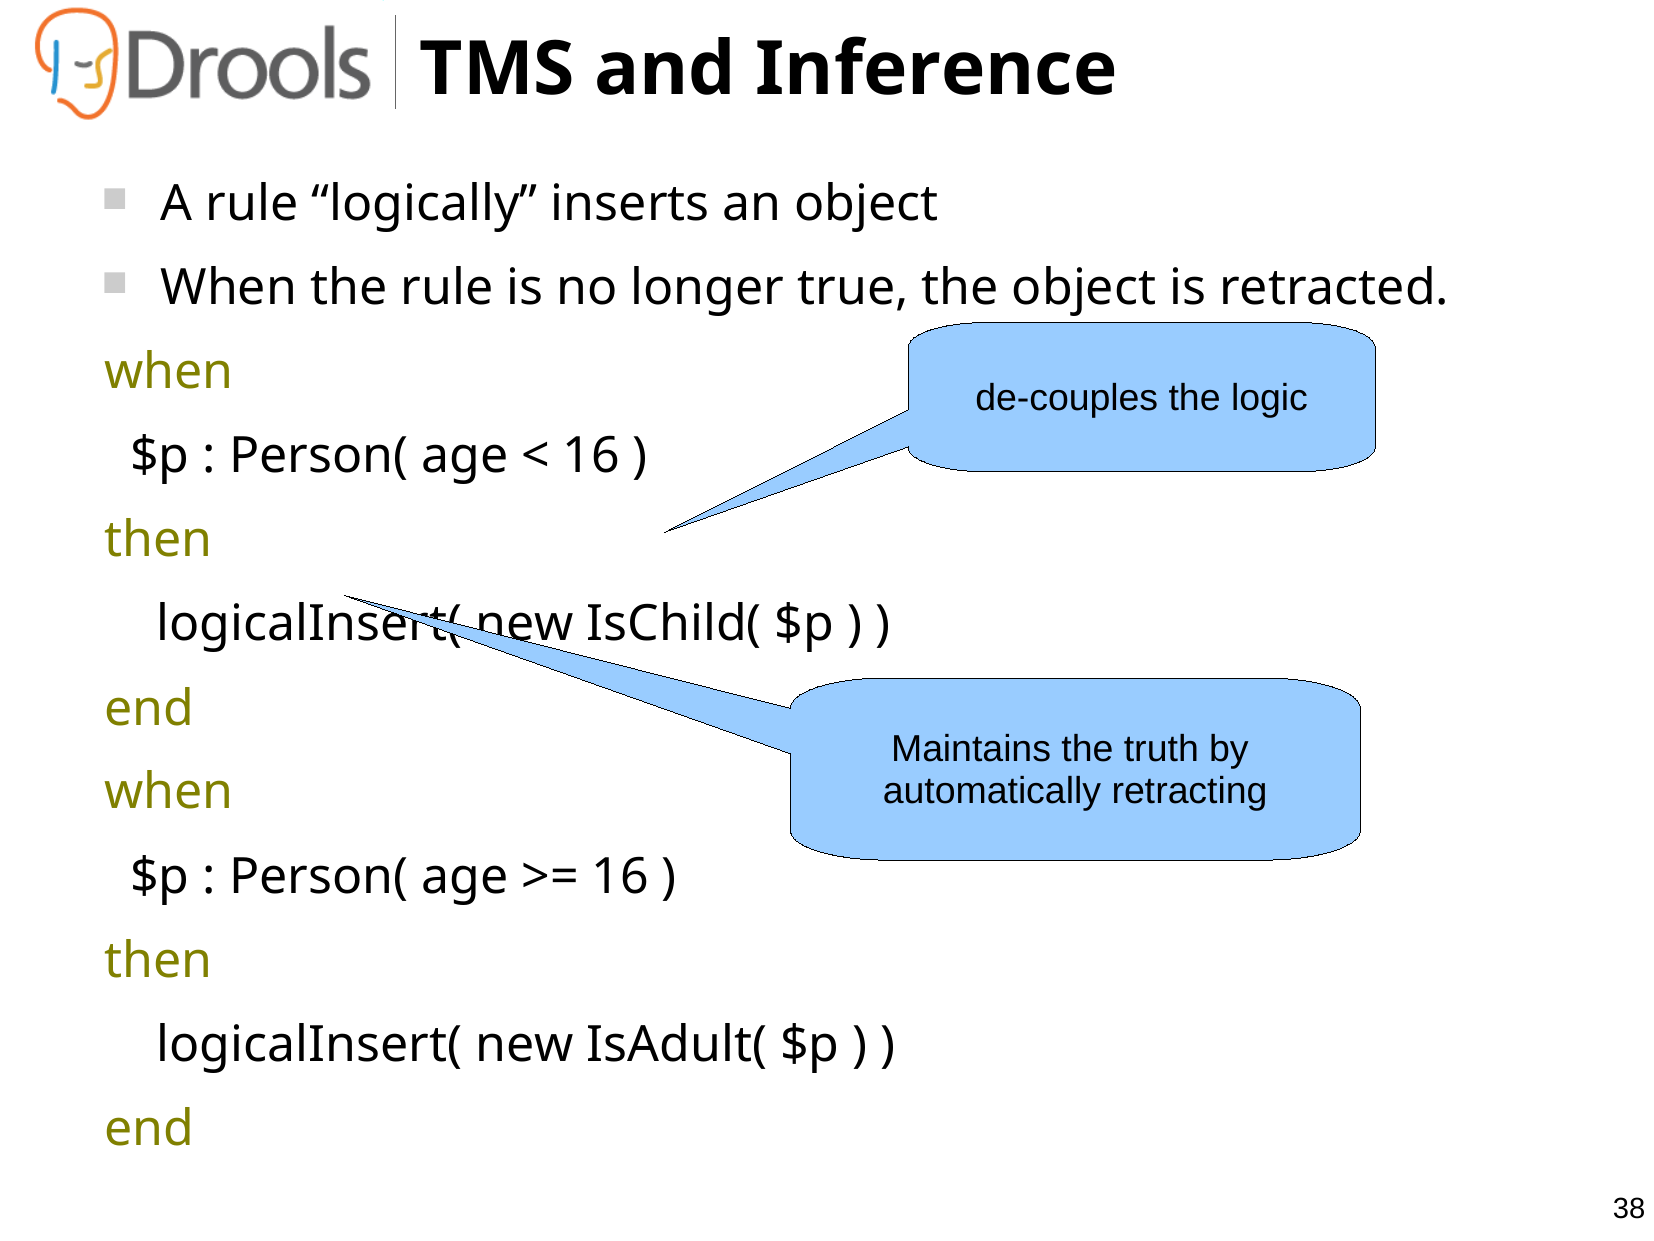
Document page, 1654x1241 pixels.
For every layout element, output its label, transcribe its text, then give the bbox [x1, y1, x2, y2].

text_box Maintains the truth by automatically retracting [344, 595, 1361, 861]
picture [29, 0, 384, 126]
list A rule “logically” inserts an object When the rule is no longer true, the object is retracted. when $p : Person( age < 16 ) then logicalInsert( new IsChild( $p ) ) end when $p : Person( age >= 16 ) then logicalInsert( new IsAdult( $p ) ) end [104, 166, 1517, 1010]
title TMS and Inference [419, 12, 1630, 118]
text_box de-couples the logic [664, 322, 1376, 533]
